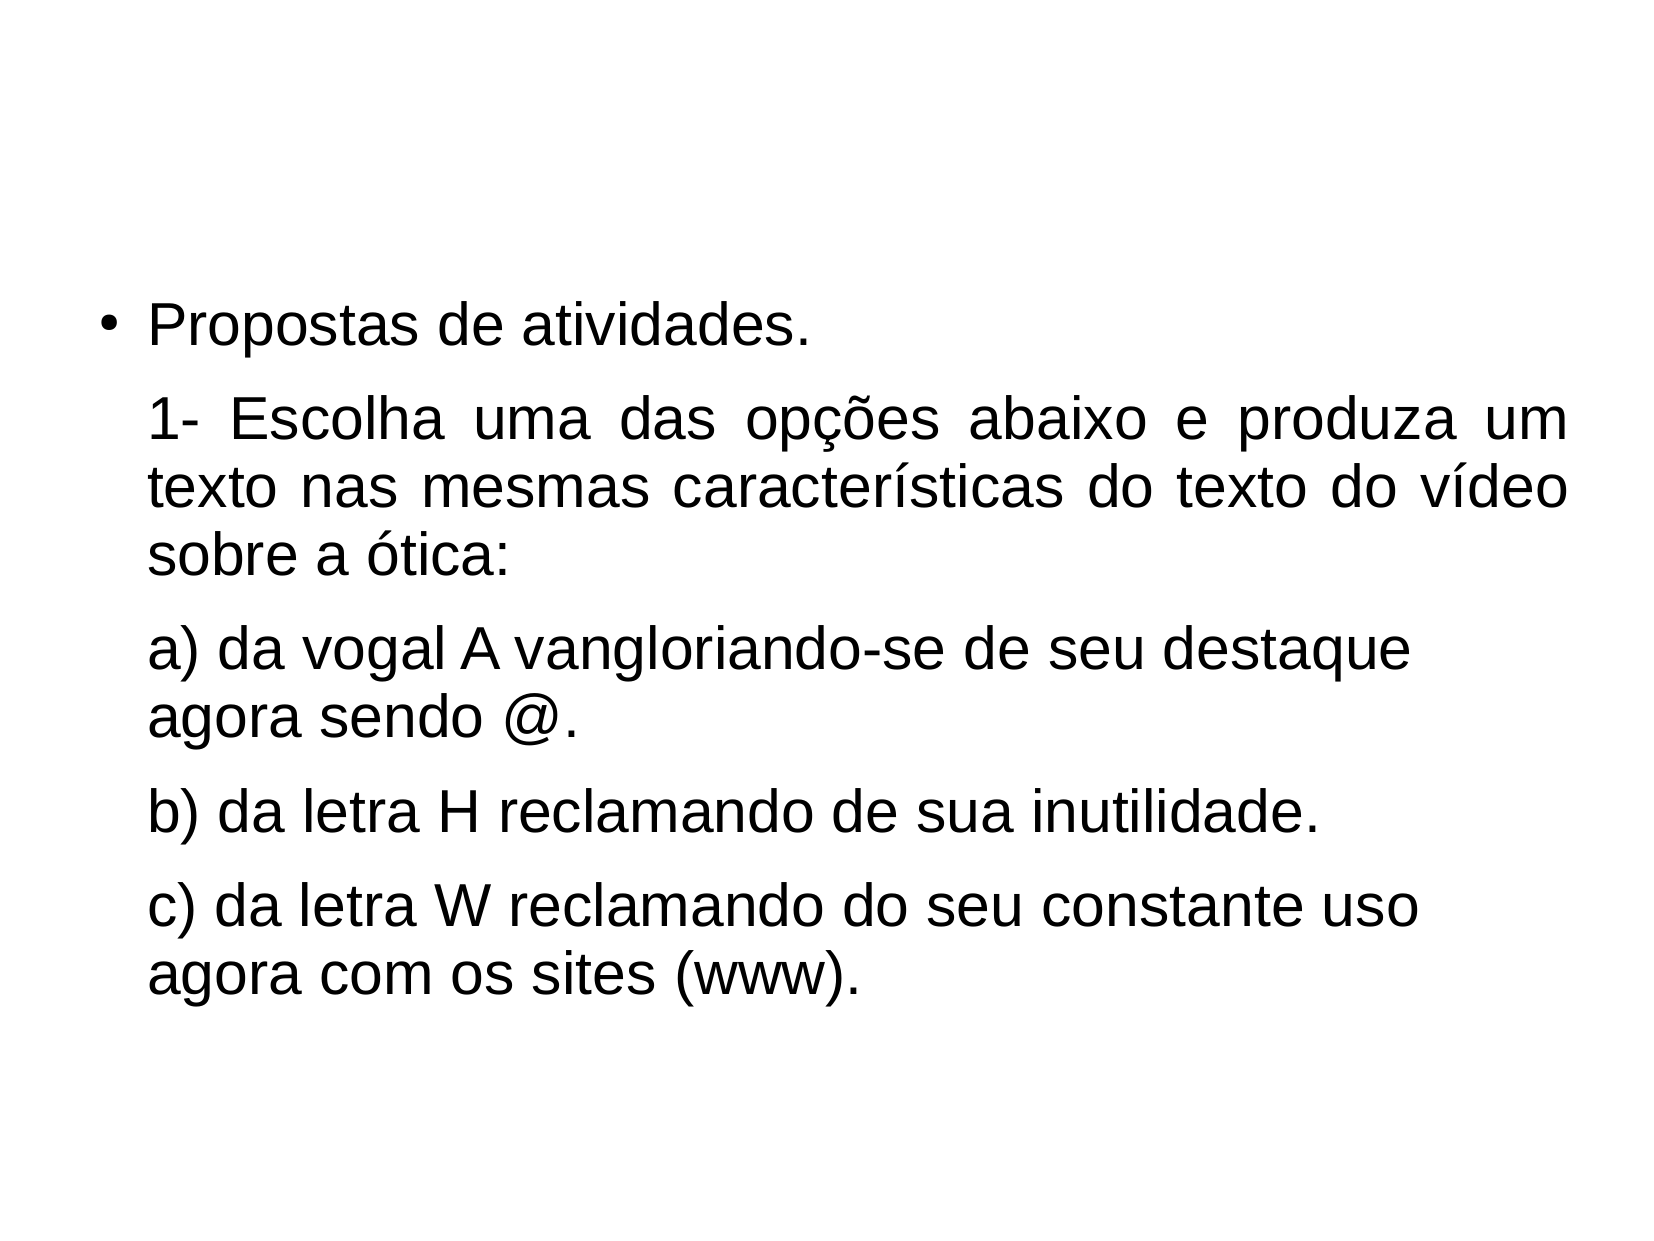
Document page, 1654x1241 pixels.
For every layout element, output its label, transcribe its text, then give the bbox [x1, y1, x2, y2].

list Propostas de atividades. 1- Escolha uma das opções abaixo e produza um texto nas mesmas características do texto do vídeo sobre a ótica: a) da vogal A vangloriando-se de seu destaque agora sendo @. b) da letra H reclamando de sua inutilidade. c) da letra W reclamando do seu constante uso agora com os sites (www). [82, 290, 1571, 1010]
